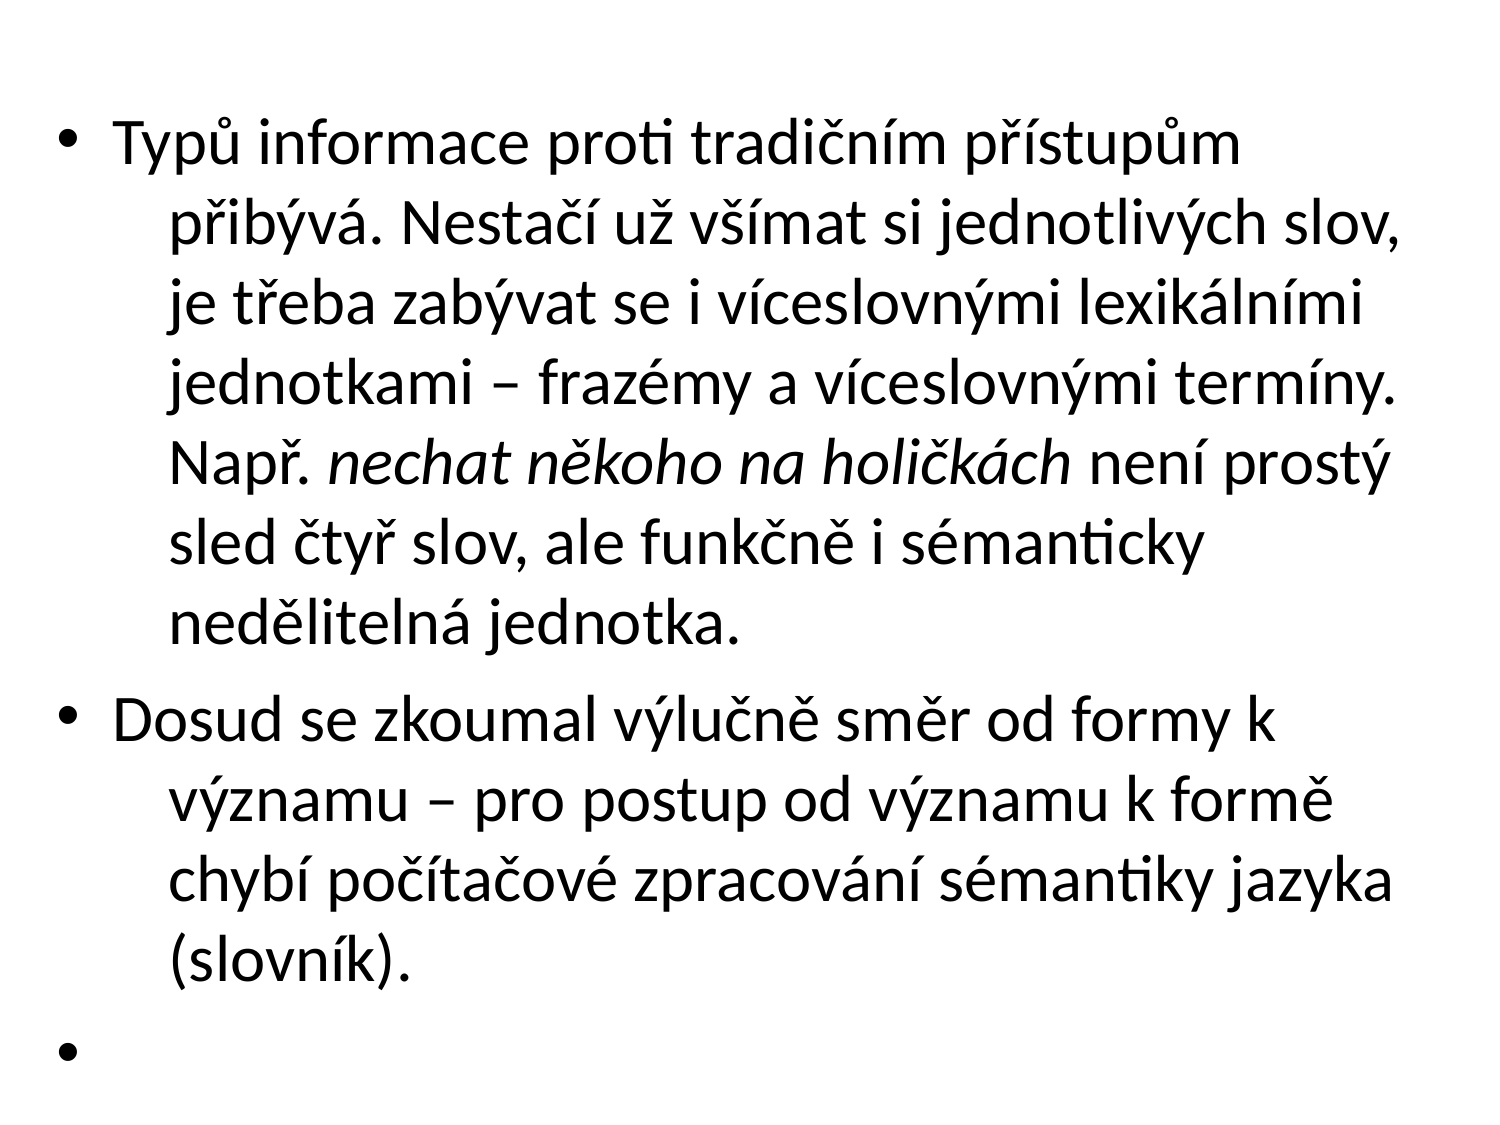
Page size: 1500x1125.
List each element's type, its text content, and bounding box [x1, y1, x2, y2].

list Typů informace proti tradičním přístupům přibývá. Nestačí už všímat si jednotlivých slov, je třeba zabývat se i víceslovnými lexikálními jednotkami – frazémy a víceslovnými termíny. Např. nechat někoho na holičkách není prostý sled čtyř slov, ale funkčně i sémanticky nedělitelná jednotka. Dosud se zkoumal výlučně směr od formy k významu – pro postup od významu k formě chybí počítačové zpracování sémantiky jazyka (slovník). [41, 90, 1447, 1083]
